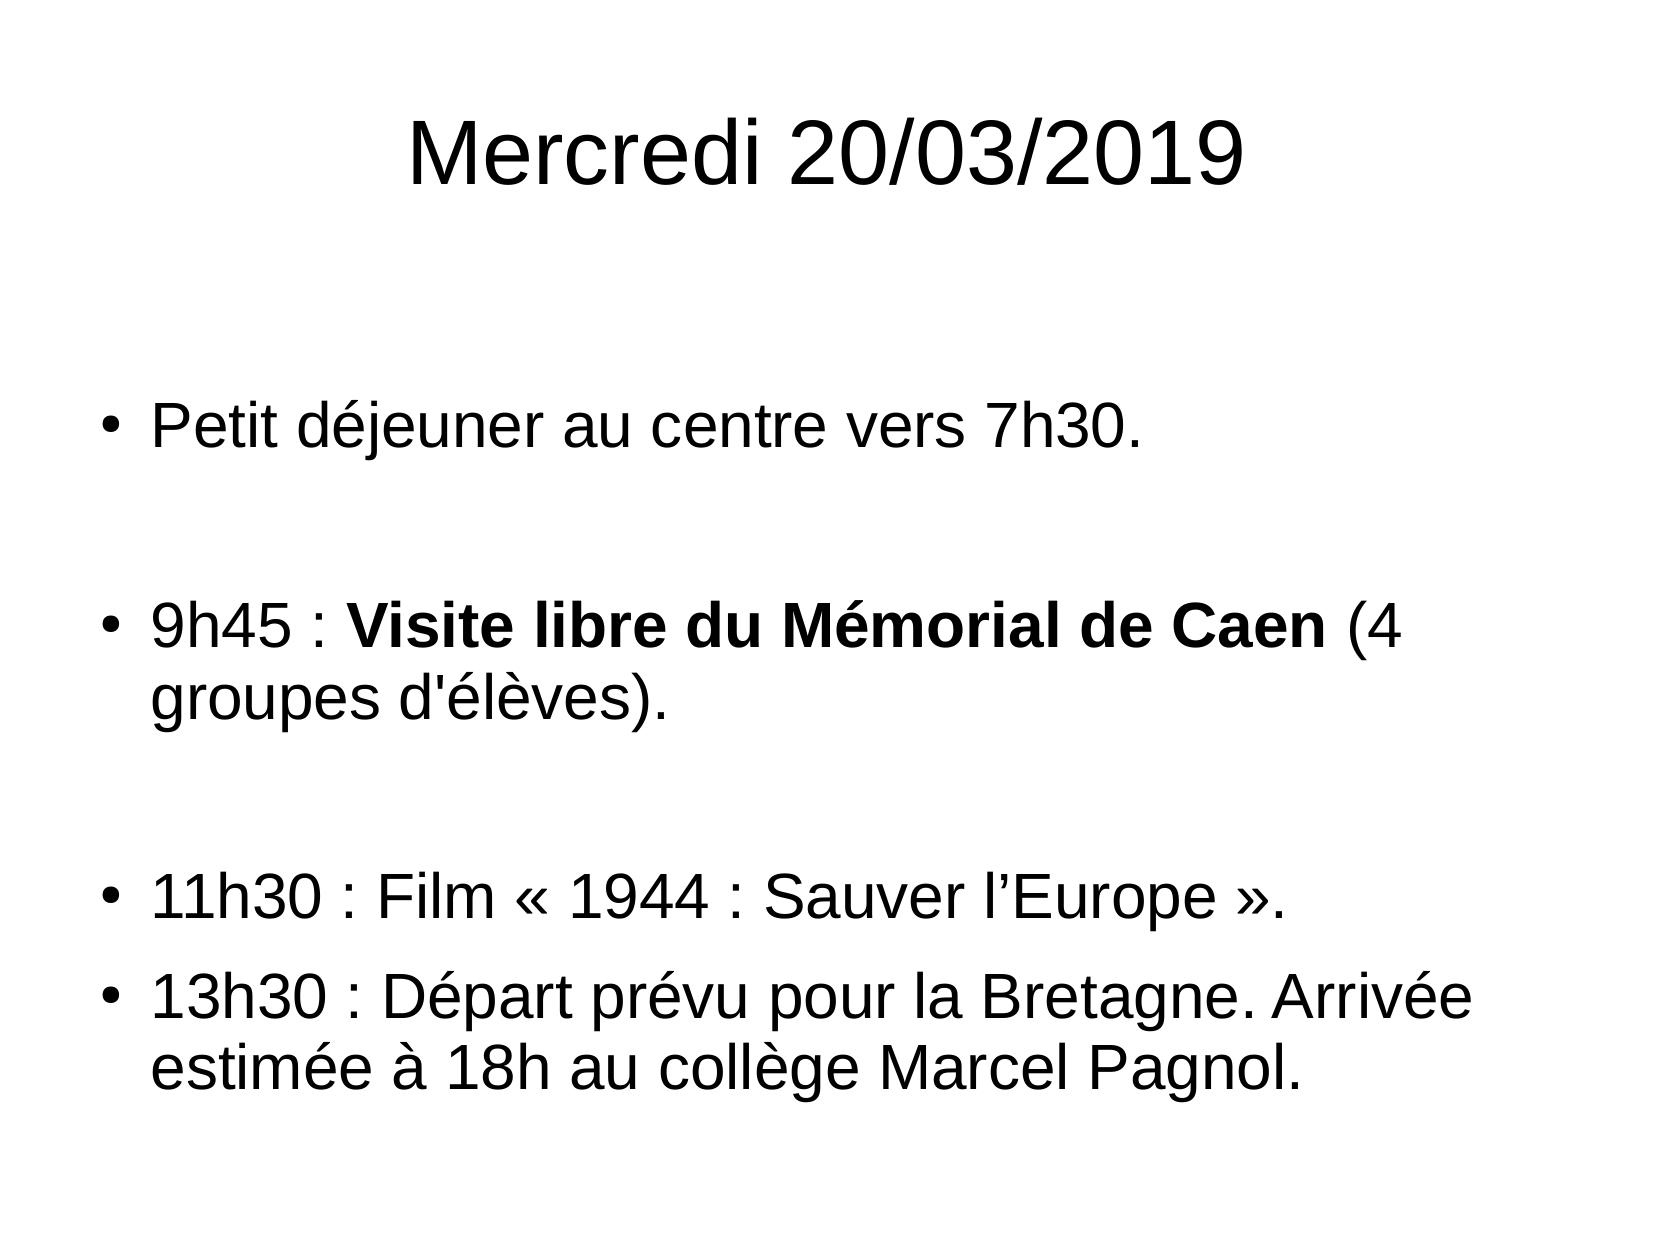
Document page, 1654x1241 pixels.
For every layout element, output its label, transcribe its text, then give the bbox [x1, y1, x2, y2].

title Mercredi 20/03/2019 [82, 49, 1571, 257]
list Petit déjeuner au centre vers 7h30. 9h45 : Visite libre du Mémorial de Caen (4 groupes d'élèves). 11h30 : Film « 1944 : Sauver l’Europe ». 13h30 : Départ prévu pour la Bretagne. Arrivée estimée à 18h au collège Marcel Pagnol. [82, 290, 1571, 1109]
